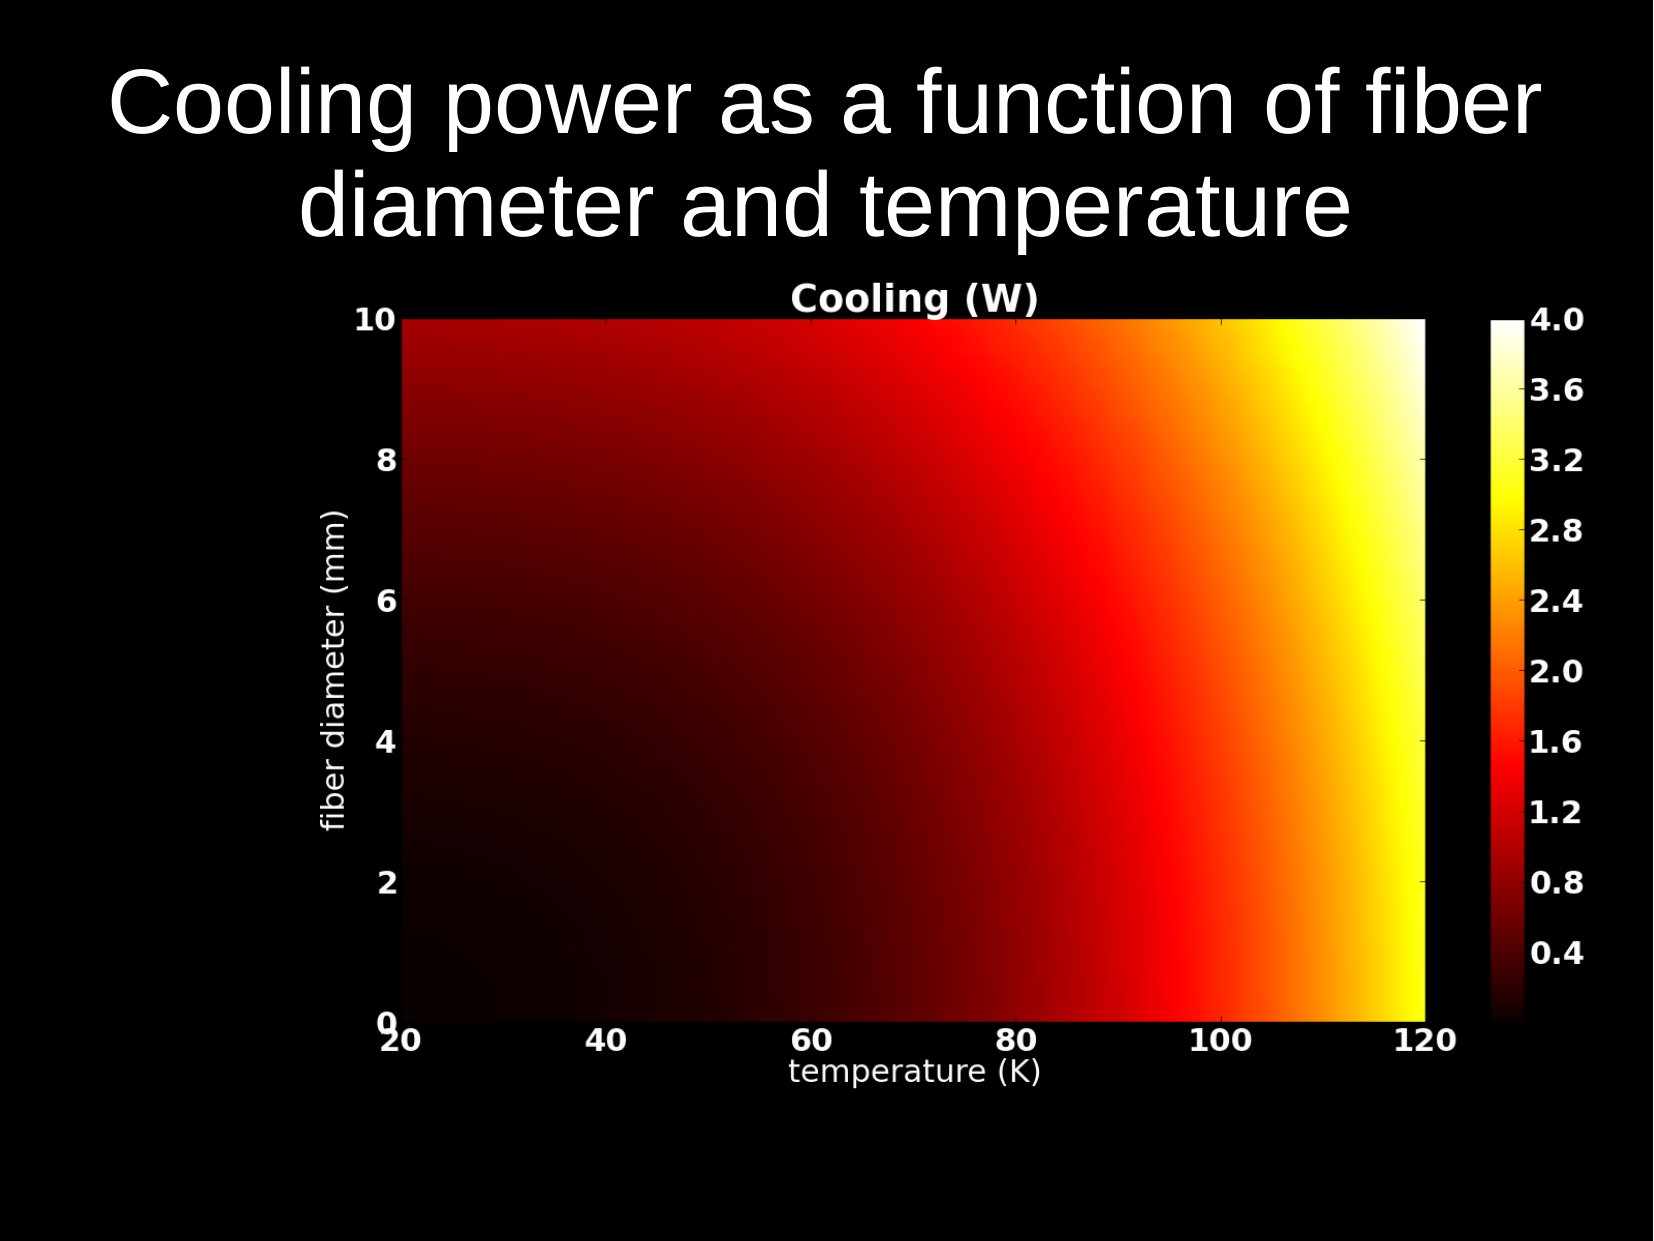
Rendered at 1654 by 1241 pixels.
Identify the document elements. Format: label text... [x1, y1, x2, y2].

picture [195, 231, 1653, 1111]
title Cooling power as a function of fiber diameter and temperature [82, 49, 1571, 257]
